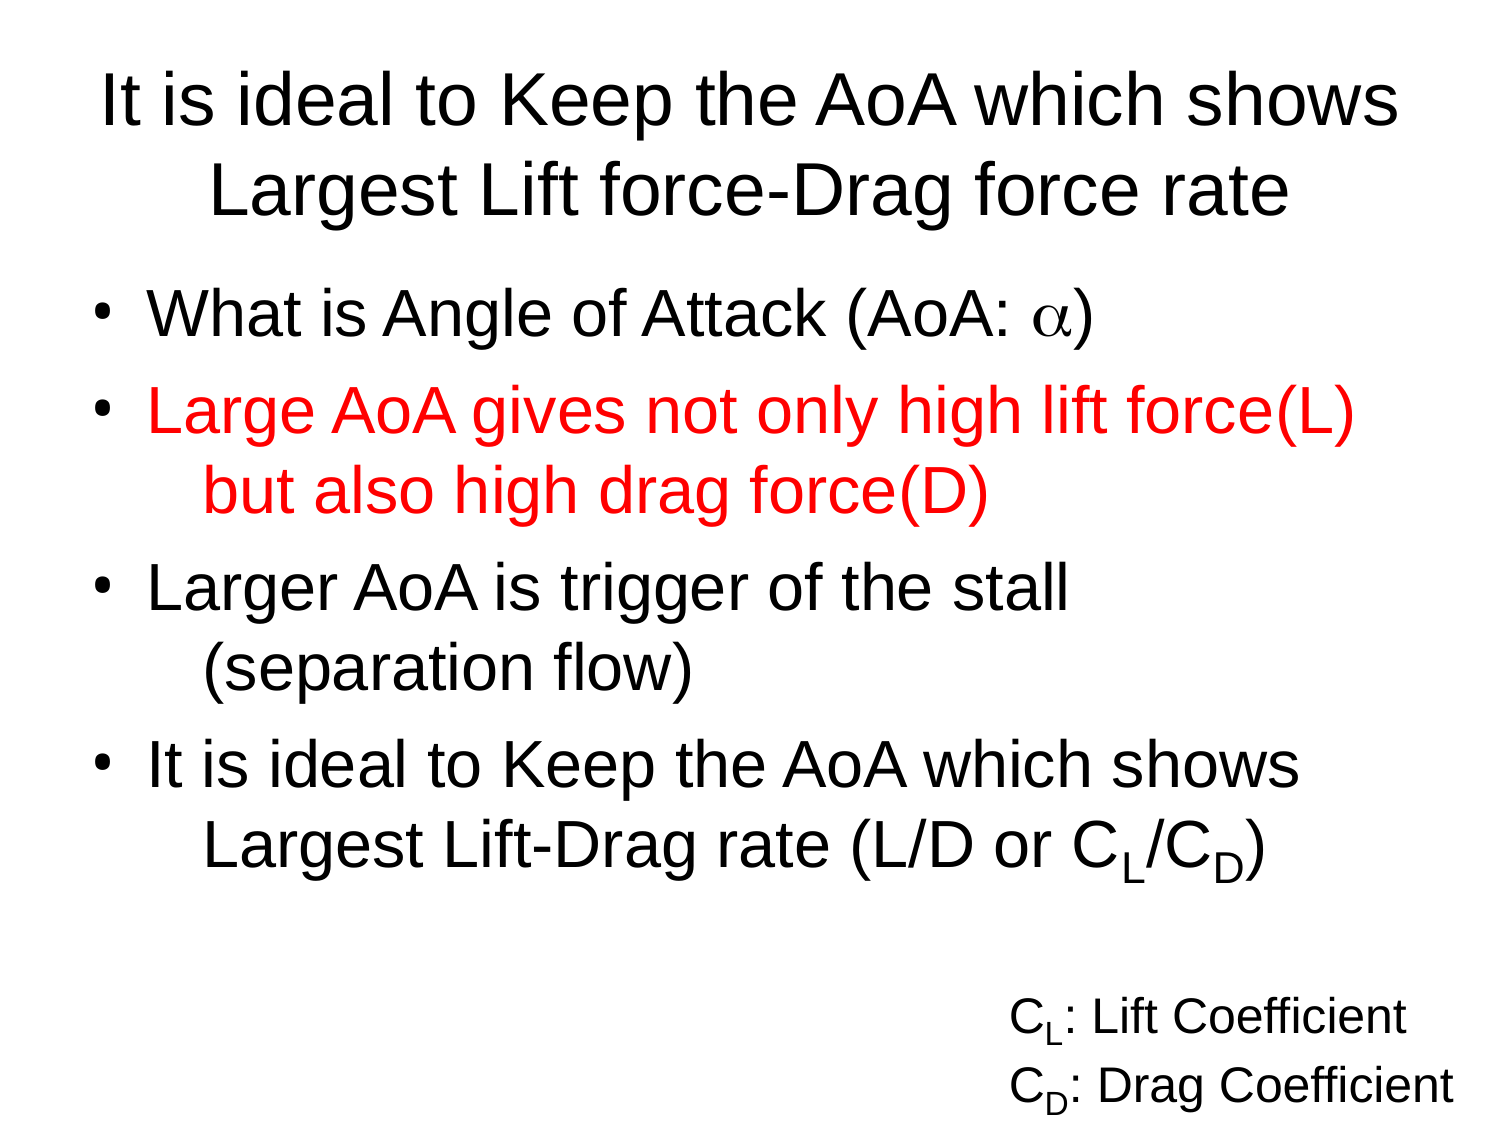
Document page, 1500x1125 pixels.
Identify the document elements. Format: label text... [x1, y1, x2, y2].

text_box CL: Lift Coefficient CD: Drag Coefficient [994, 976, 1469, 1125]
list What is Angle of Attack (AoA: a) Large AoA gives not only high lift force(L) but also high drag force(D) Larger AoA is trigger of the stall (separation flow) It is ideal to Keep the AoA which shows Largest Lift-Drag rate (L/D or CL/CD) [75, 262, 1426, 1005]
title It is ideal to Keep the AoA which shows Largest Lift force-Drag force rate [0, 42, 1500, 218]
